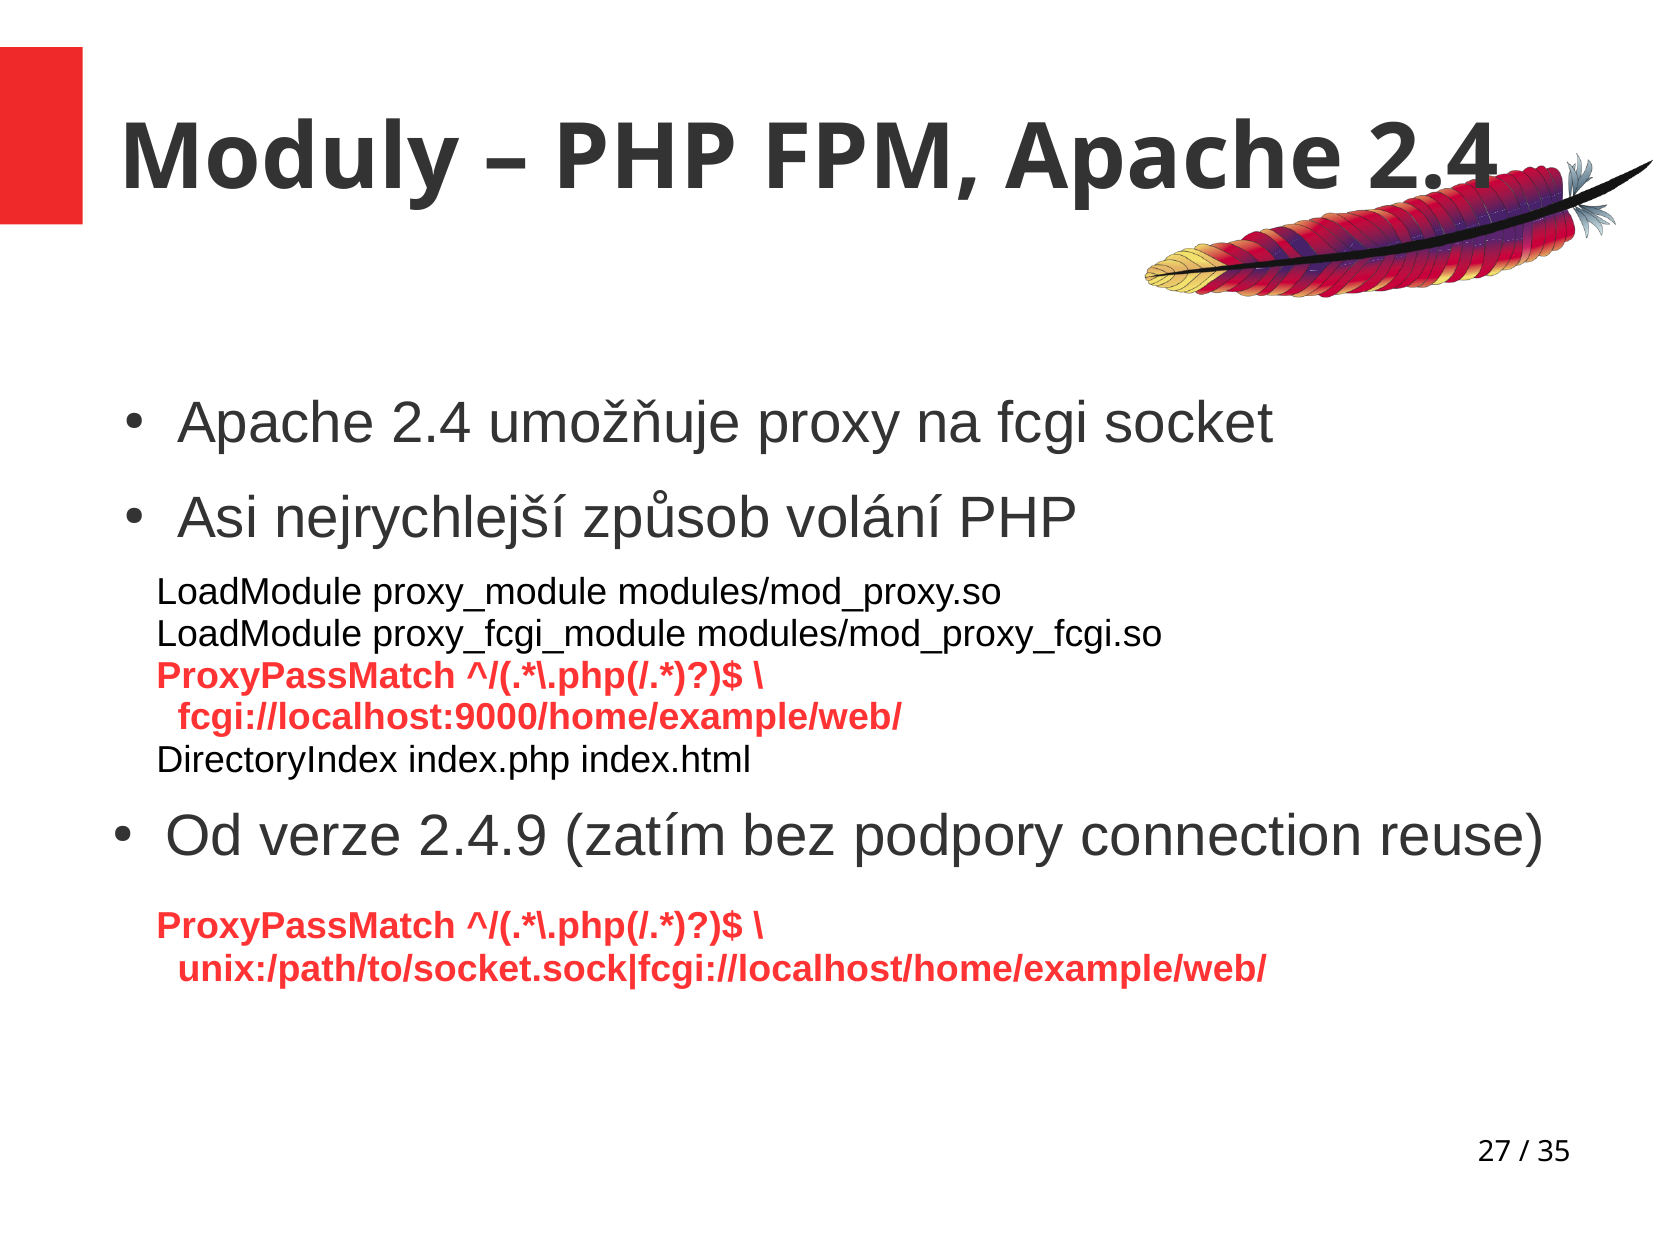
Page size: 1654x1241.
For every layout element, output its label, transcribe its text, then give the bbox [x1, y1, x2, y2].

title Moduly – PHP FPM, Apache 2.4 [118, 49, 1571, 257]
picture [1144, 153, 1654, 298]
list Od verze 2.4.9 (zatím bez podpory connection reuse) [94, 803, 1583, 898]
text_box ProxyPassMatch ^/(.*\.php(/.*)?)$ \ unix:/path/to/socket.sock|fcgi://localhost/home/example/web/ [141, 897, 1571, 1081]
text_box LoadModule proxy_module modules/mod_proxy.so LoadModule proxy_fcgi_module modules/mod_proxy_fcgi.so ProxyPassMatch ^/(.*\.php(/.*)?)$ \ fcgi://localhost:9000/home/example/web/ DirectoryIndex index.php index.html [141, 591, 1571, 803]
list Apache 2.4 umožňuje proxy na fcgi socket Asi nejrychlejší způsob volání PHP [106, 389, 1595, 591]
